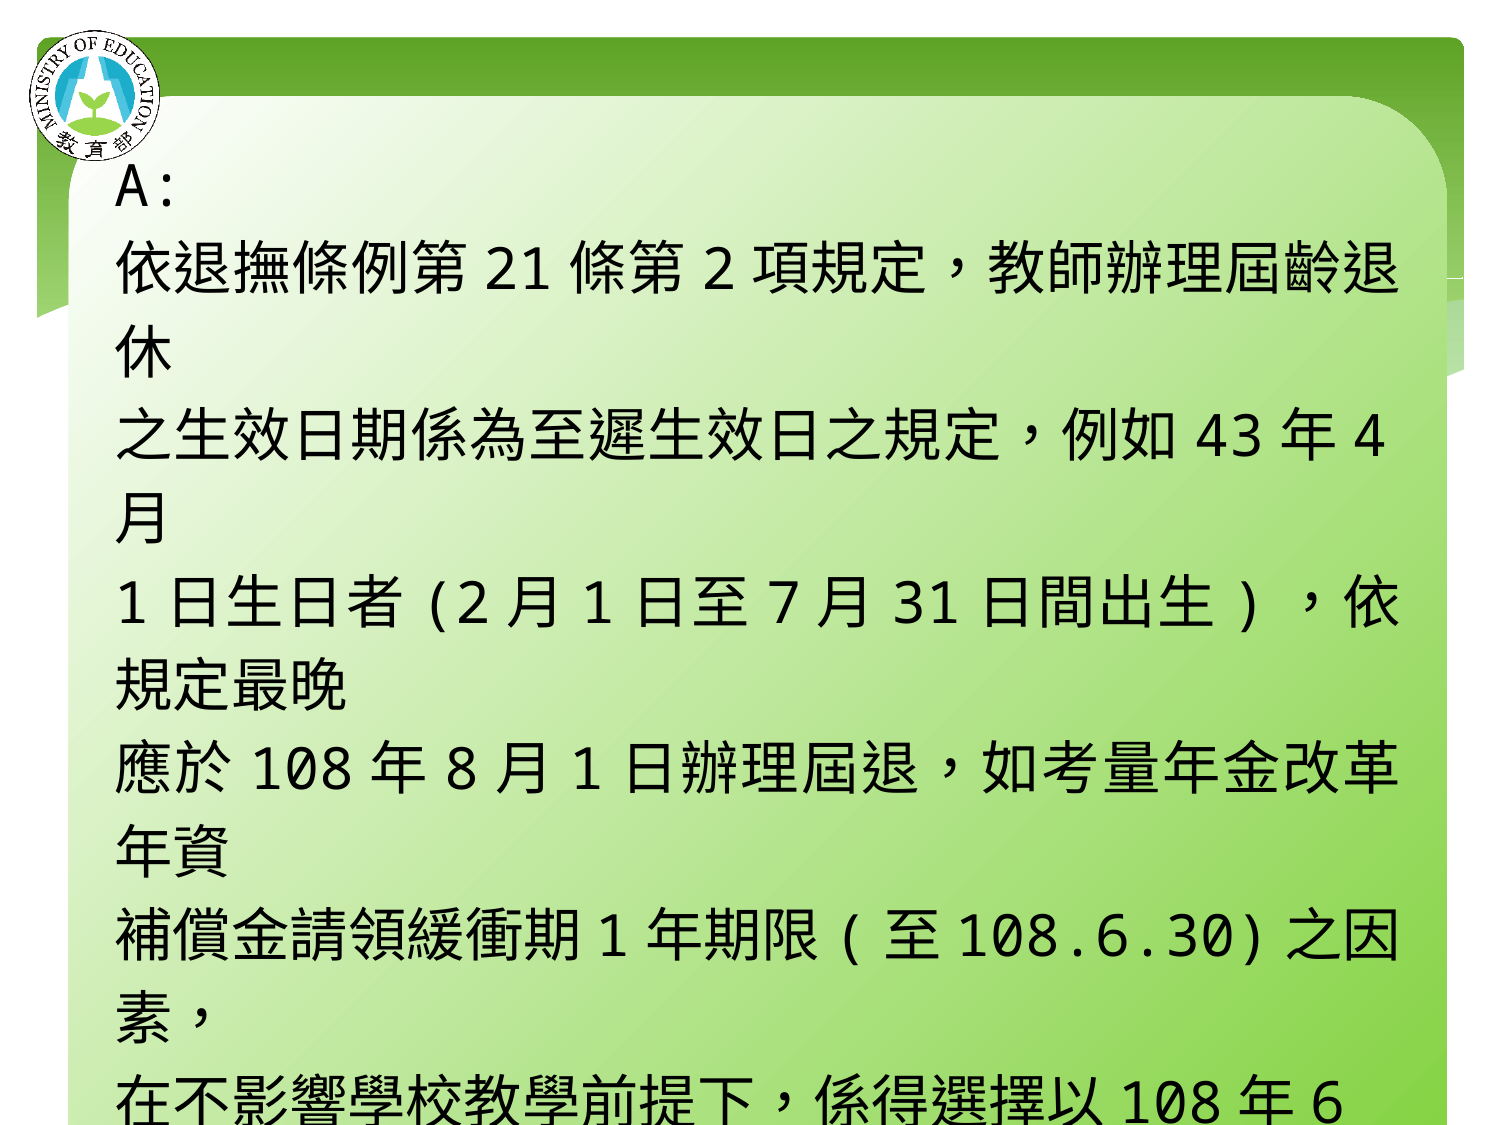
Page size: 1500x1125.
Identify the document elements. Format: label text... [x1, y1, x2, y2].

picture [29, 30, 160, 161]
text_box A: 依退撫條例第21條第2項規定，教師辦理屆齡退休 之生效日期係為至遲生效日之規定，例如43年4月 1日生日者(2月1日至7月31日間出生)，依規定最晚 應於108年8月1日辦理屆退，如考量年金改革年資 補償金請領緩衝期1年期限(至108.6.30)之因素， 在不影響學校教學前提下，係得選擇以108年6 月30日為退休生效日 [68, 96, 1447, 1125]
